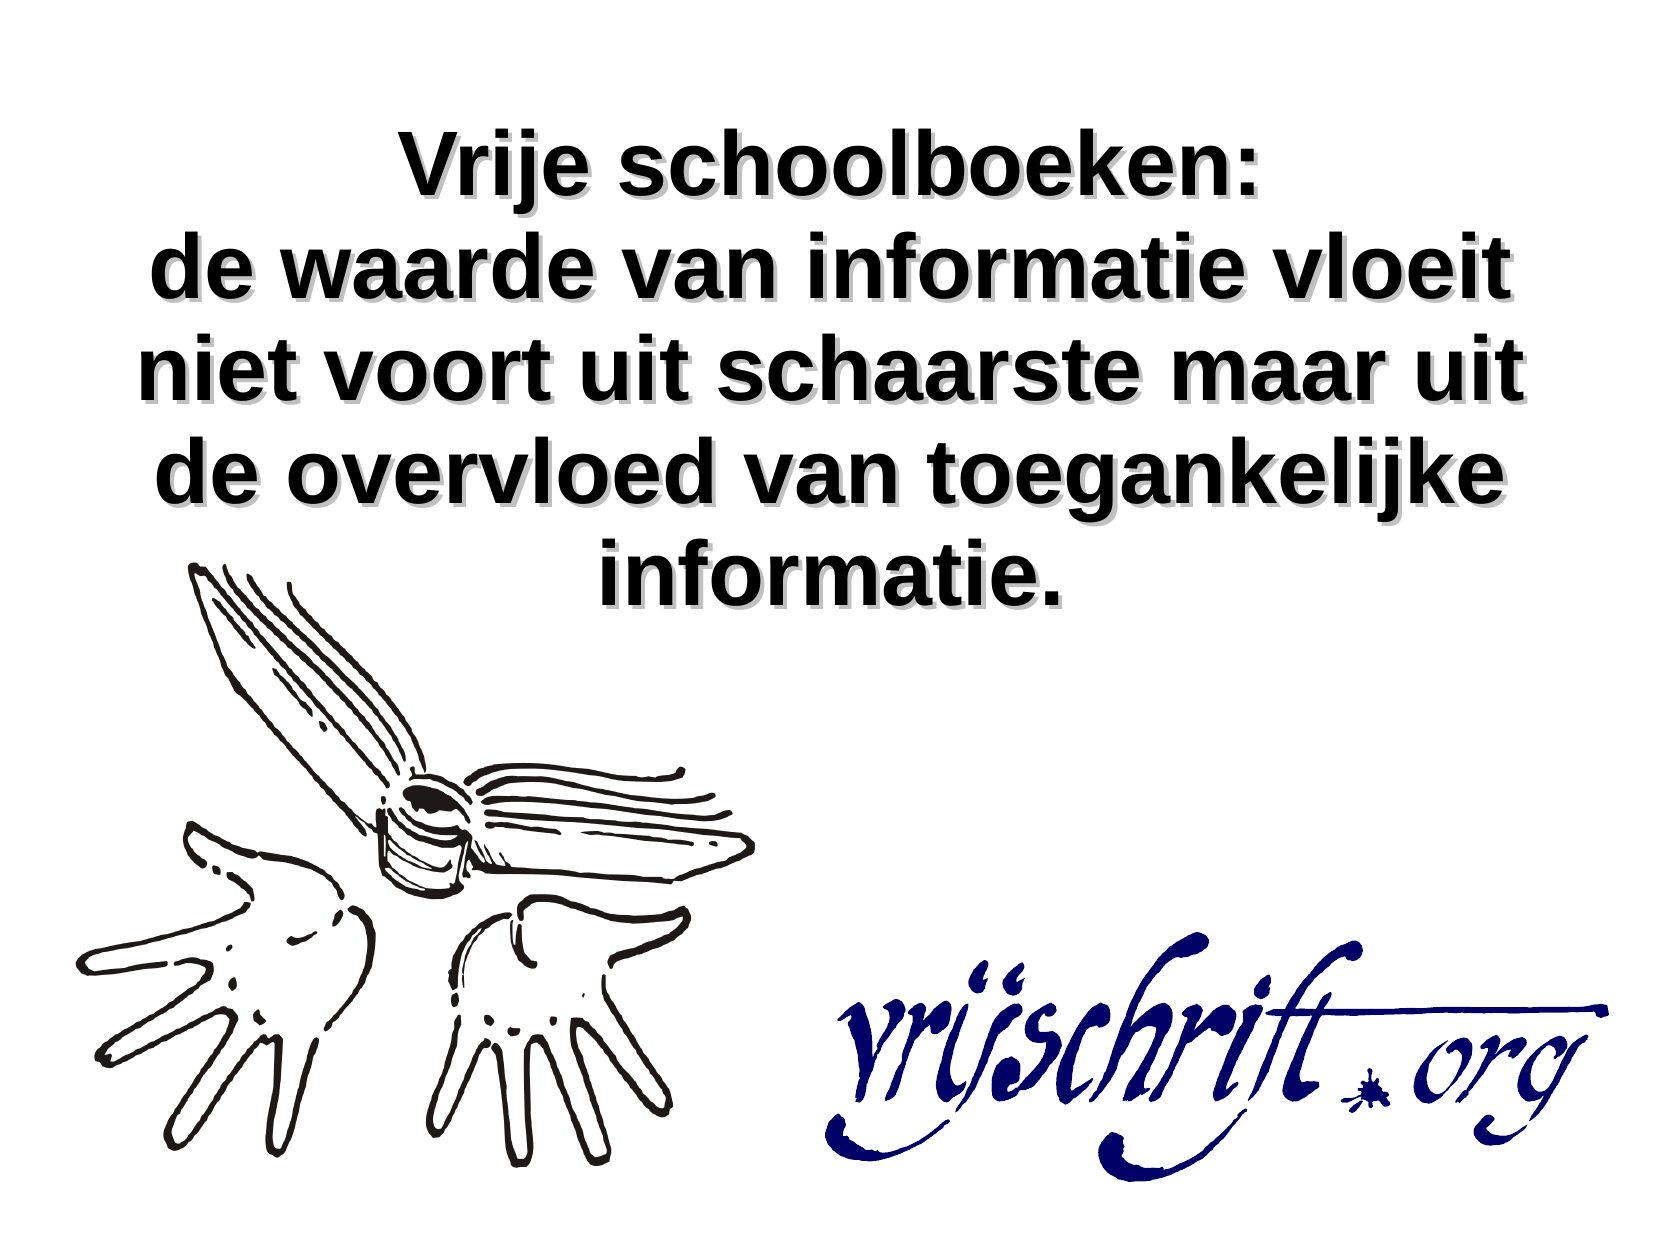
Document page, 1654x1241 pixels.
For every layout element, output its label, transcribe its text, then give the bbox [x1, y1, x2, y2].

picture [825, 932, 1609, 1182]
picture [75, 562, 755, 1168]
title Vrije schoolboeken: de waarde van informatie vloeit niet voort uit schaarste maar uit de overvloed van toegankelijke informatie. [86, 73, 1576, 665]
